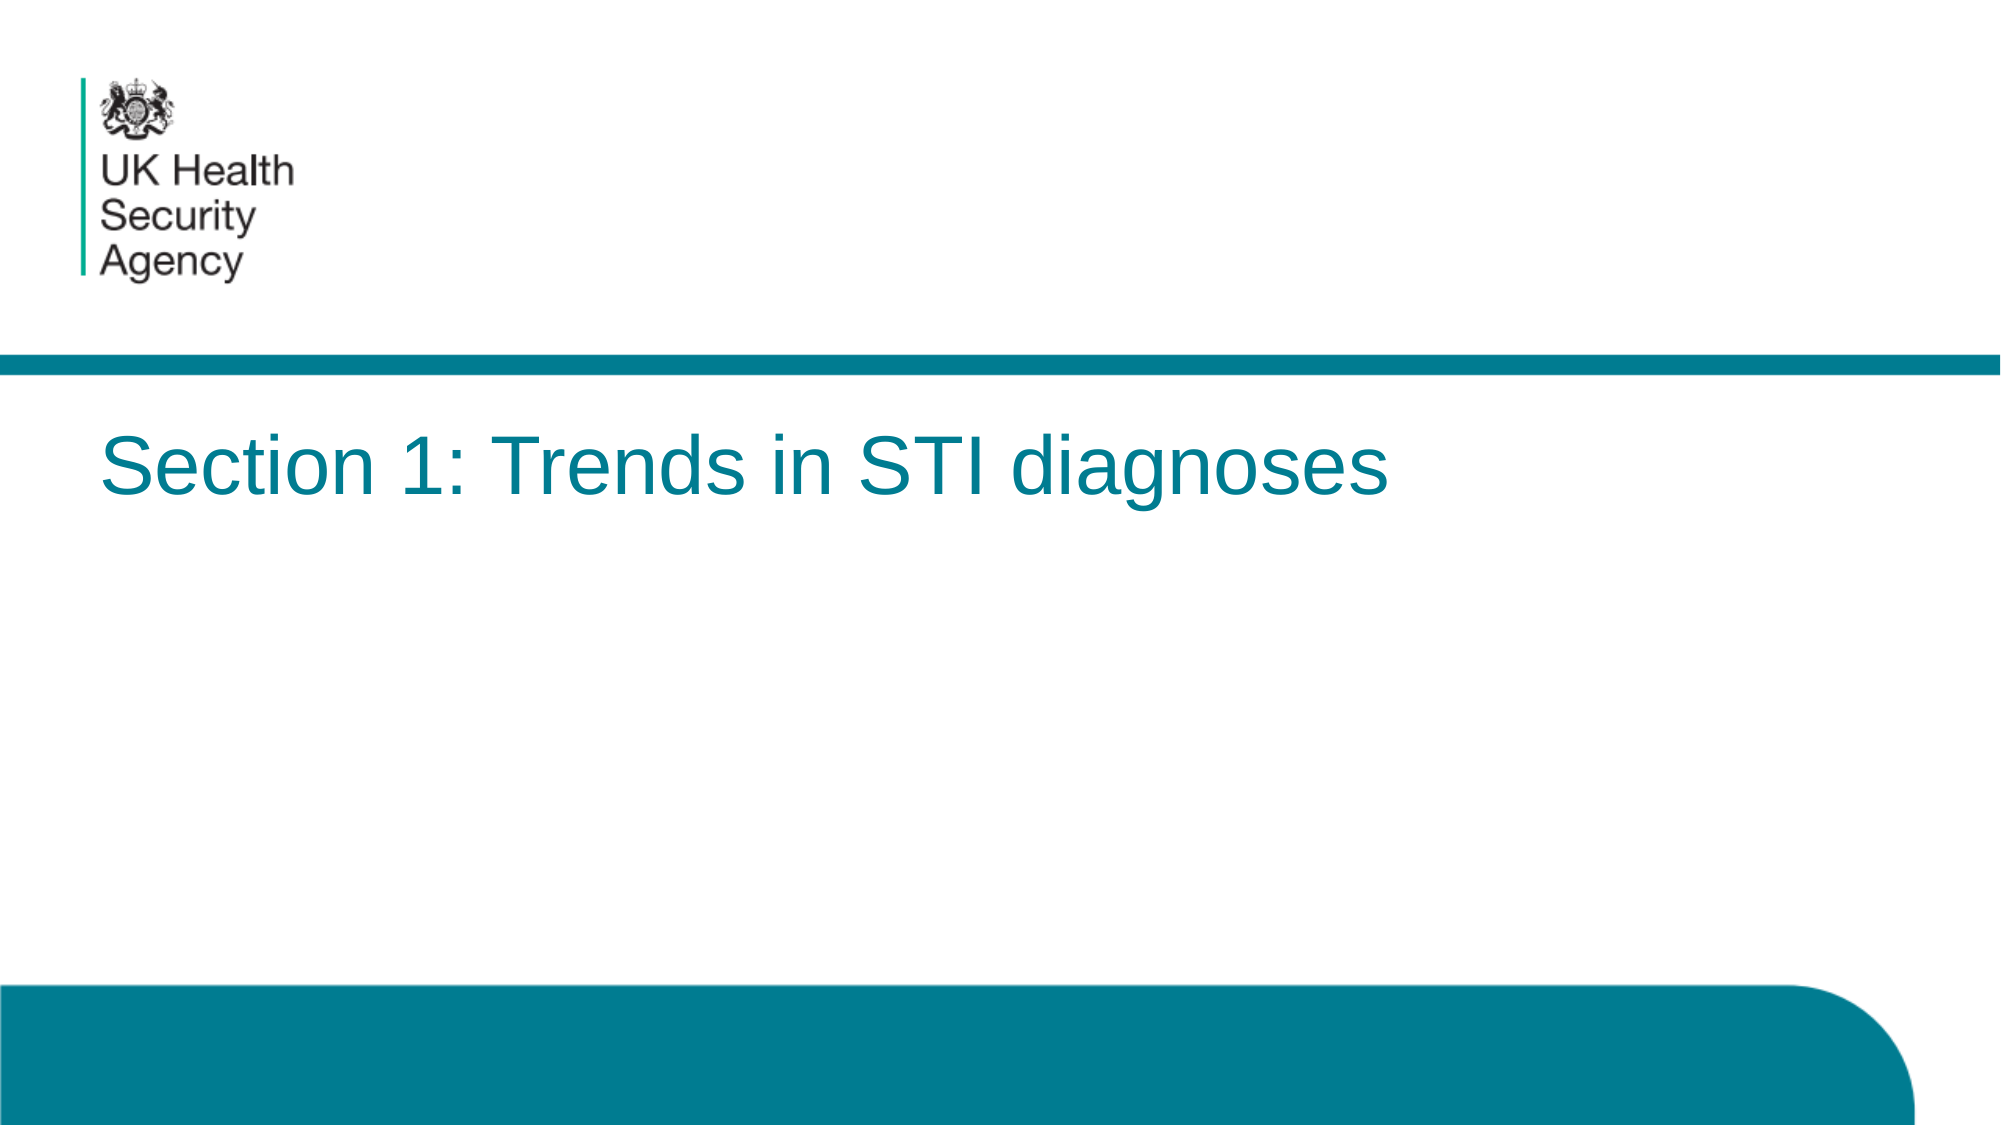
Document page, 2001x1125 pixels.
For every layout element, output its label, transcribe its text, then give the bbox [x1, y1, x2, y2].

title Section 1: Trends in STI diagnoses [84, 414, 1804, 807]
